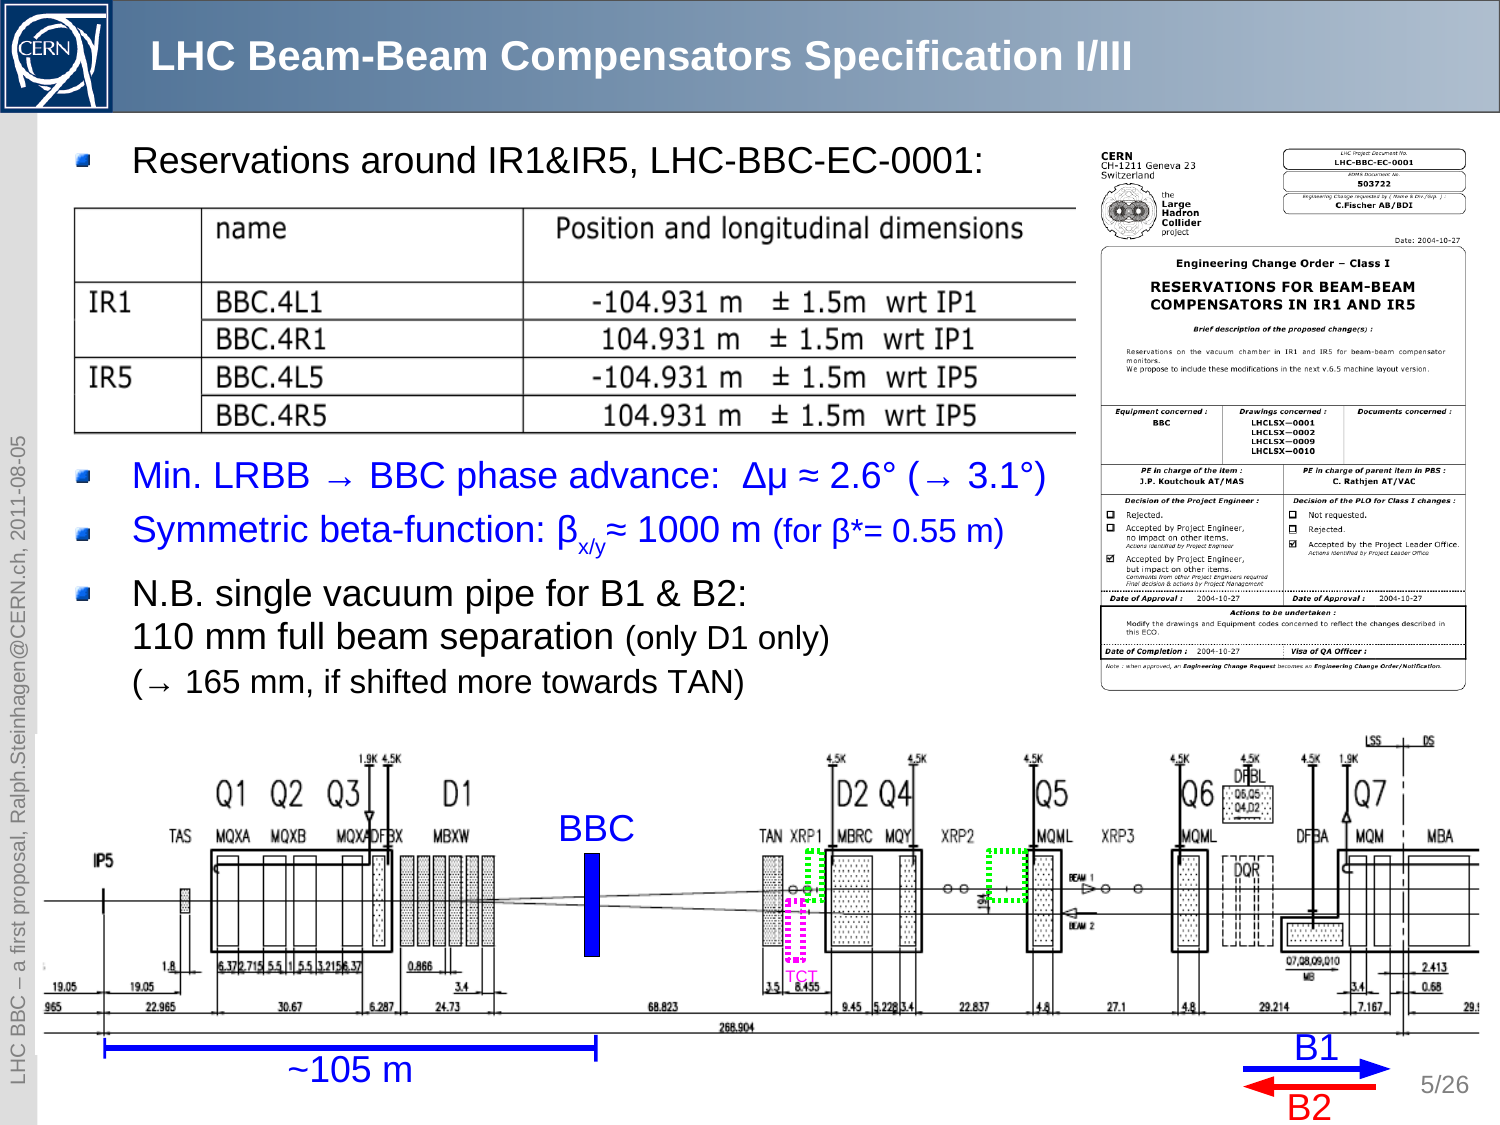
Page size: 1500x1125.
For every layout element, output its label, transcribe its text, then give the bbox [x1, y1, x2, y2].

text_box BBC [543, 800, 650, 858]
picture [1077, 132, 1483, 709]
list Reservations around IR1&IR5, LHC-BBC-EC-0001: Min. LRBB → BBC phase advance: Δμ ≈ 2.6° (→ 3.1°) Symmetric beta-function: βx/y≈ 1000 m (for β*= 0.55 m) N.B. single vacuum pipe for B1 & B2: 110 mm full beam separation (only D1 only) (→ 165 mm, if shifted more towards TAN) [75, 137, 1426, 734]
text_box TCT [770, 959, 833, 994]
picture [107, 1051, 594, 1055]
text_box [584, 858, 600, 957]
picture [1300, 1048, 1312, 1055]
picture [0, 0, 113, 113]
picture [35, 734, 1492, 1055]
title LHC Beam-Beam Compensators Specification I/III [150, 0, 1201, 113]
picture [60, 183, 1076, 458]
picture [1300, 1037, 1311, 1045]
